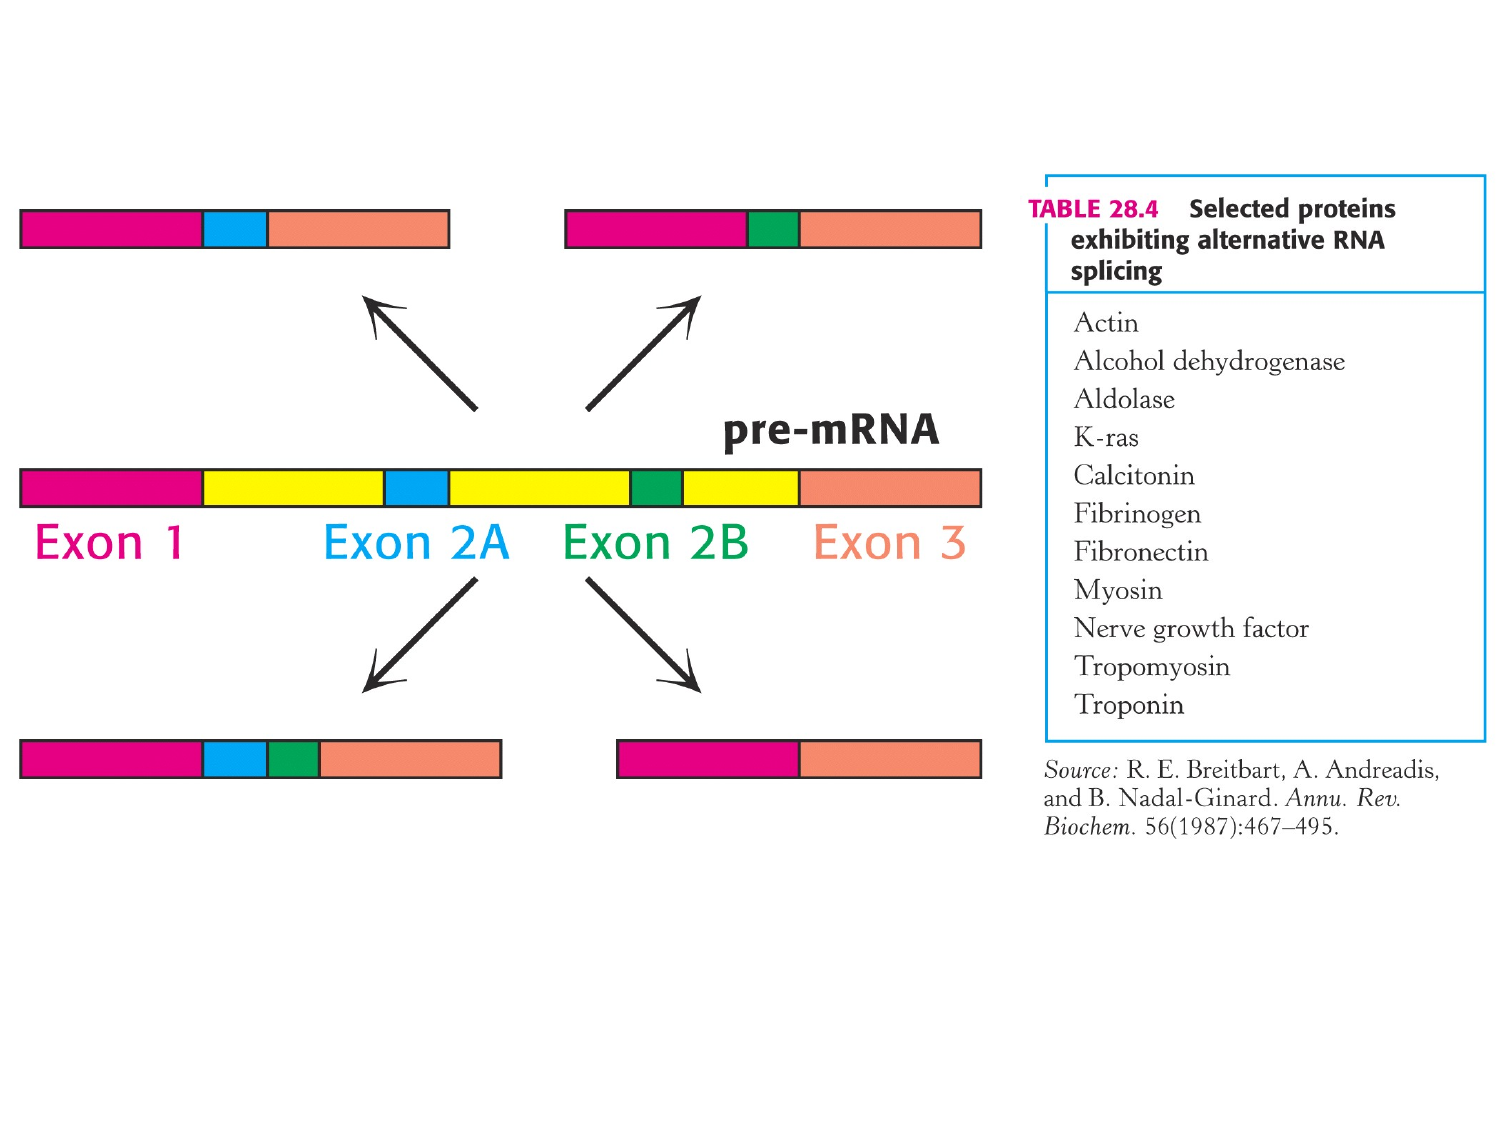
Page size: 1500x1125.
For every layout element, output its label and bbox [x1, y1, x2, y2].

picture [0, 184, 999, 804]
picture [1020, 160, 1500, 850]
